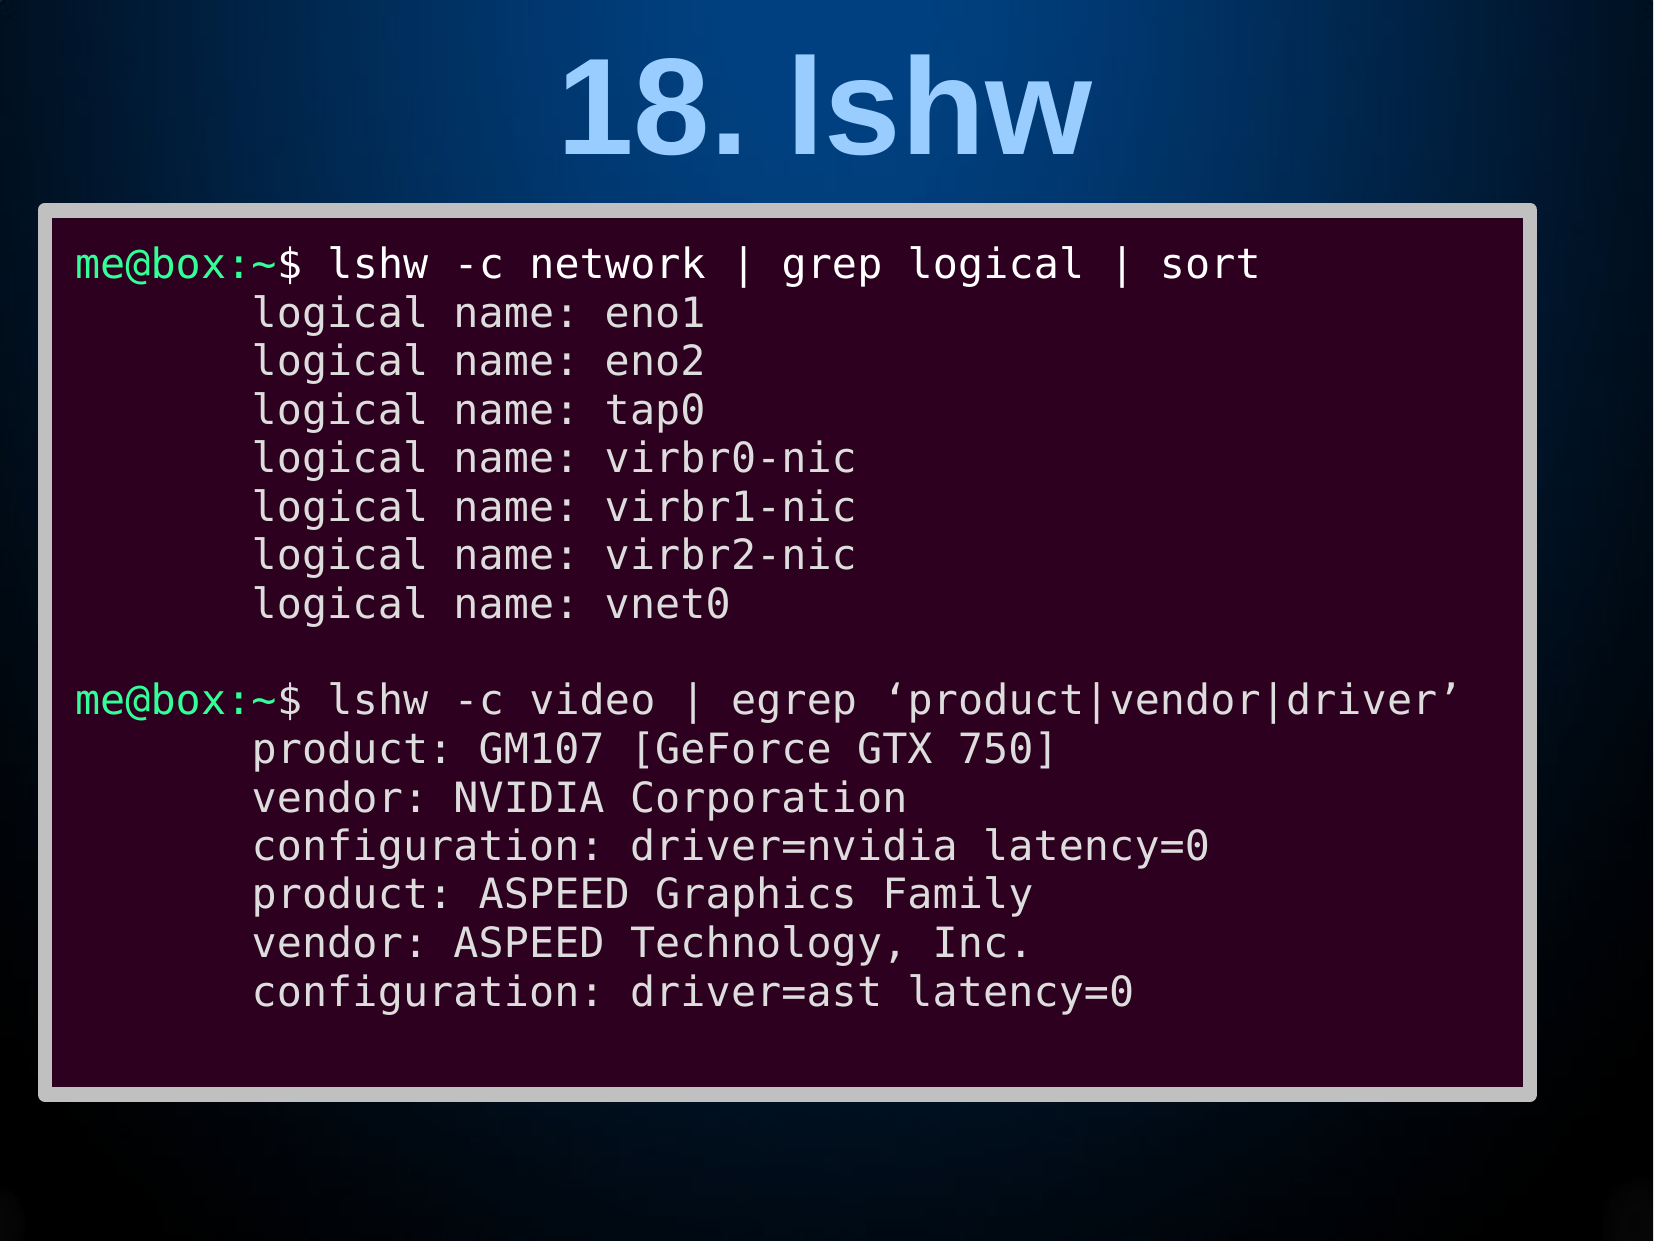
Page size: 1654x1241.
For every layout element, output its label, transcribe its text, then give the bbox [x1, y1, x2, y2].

list me@box:~$ lshw -c network | grep logical | sort logical name: eno1 logical name: eno2 logical name: tap0 logical name: virbr0-nic logical name: virbr1-nic logical name: virbr2-nic logical name: vnet0 me@box:~$ lshw -c video | egrep ‘product|vendor|driver’ product: GM107 [GeForce GTX 750] vendor: NVIDIA Corporation configuration: driver=nvidia latency=0 product: ASPEED Graphics Family vendor: ASPEED Technology, Inc. configuration: driver=ast latency=0 [45, 210, 1531, 1095]
title 18. lshw [0, 2, 1651, 211]
picture [0, 0, 1654, 1241]
